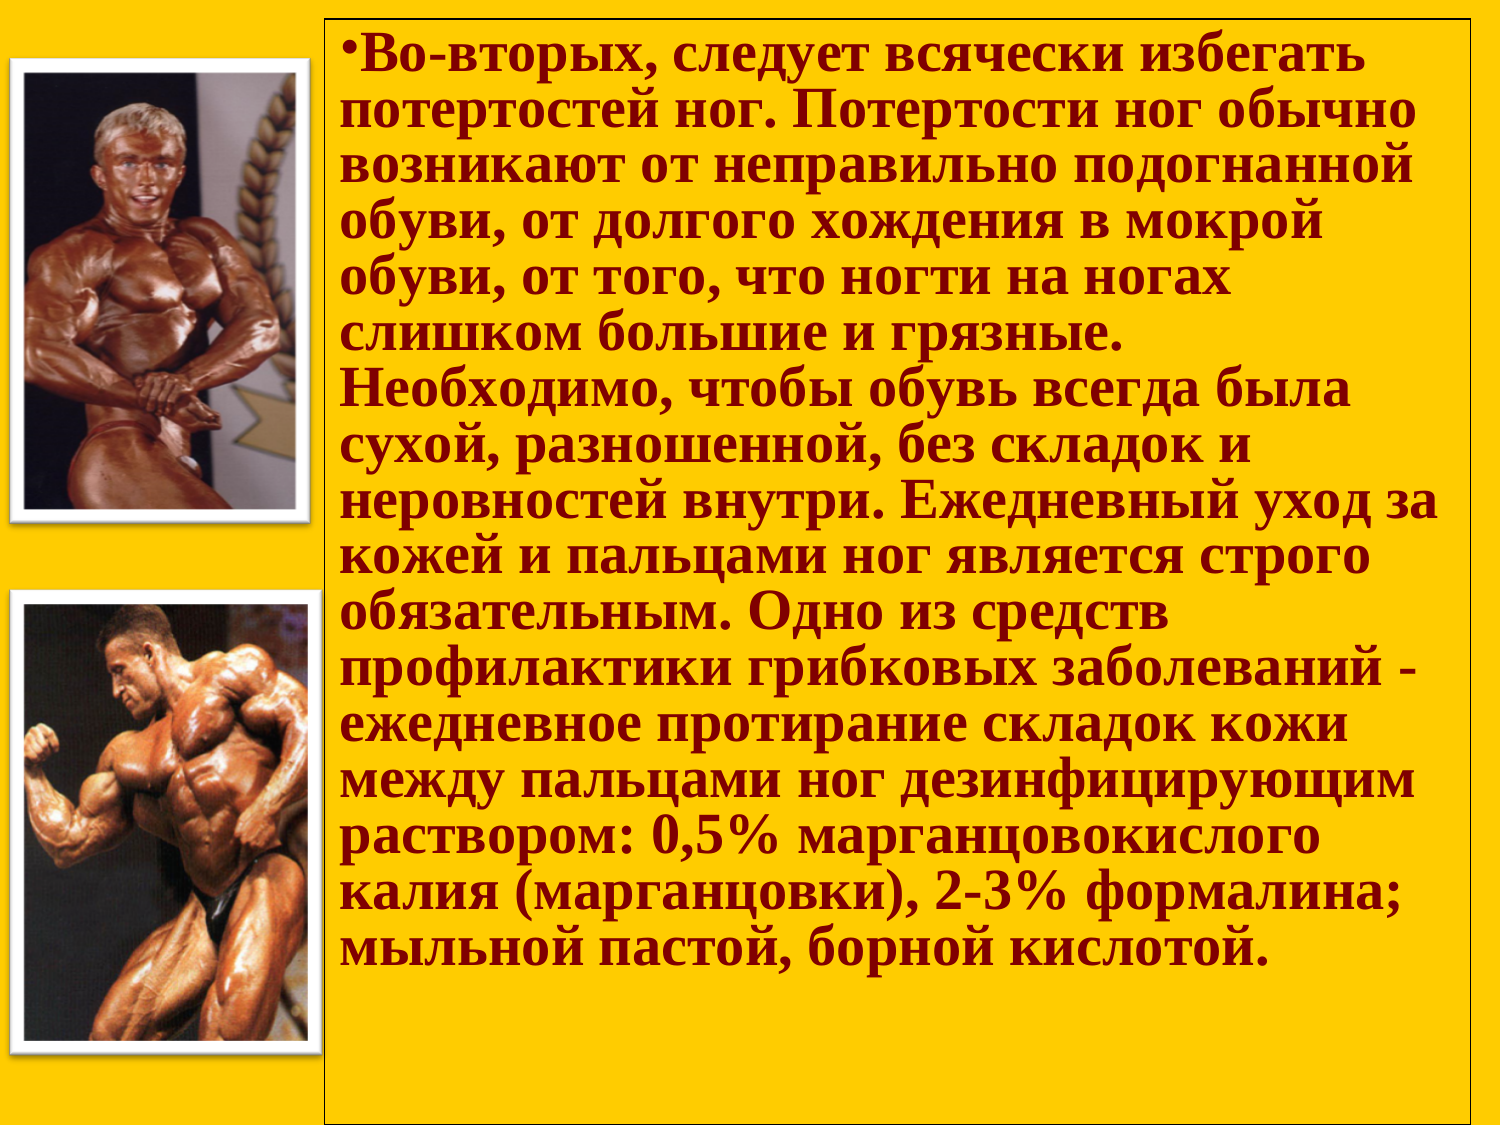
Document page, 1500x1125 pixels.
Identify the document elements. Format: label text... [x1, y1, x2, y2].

picture [0, 582, 333, 1070]
list Во-вторых, следует всячески избегать потертостей ног. Потертости ног обычно возникают от неправильно подогнанной обуви, от долгого хождения в мокрой обуви, от того, что ногти на ногах слишком большие и грязные. Необходимо, чтобы обувь всегда была сухой, разношенной, без складок и неровностей внутри. Ежедневный уход за кожей и пальцами ног является строго обязательным. Одно из средств профилактики грибковых заболеваний - ежедневное протирание складок кожи между пальцами ног дезинфицирующим раствором: 0,5% марганцовокислого калия (марганцовки), 2-3% формалина; мыльной пастой, борной кислотой. [324, 19, 1471, 1125]
picture [0, 50, 321, 537]
